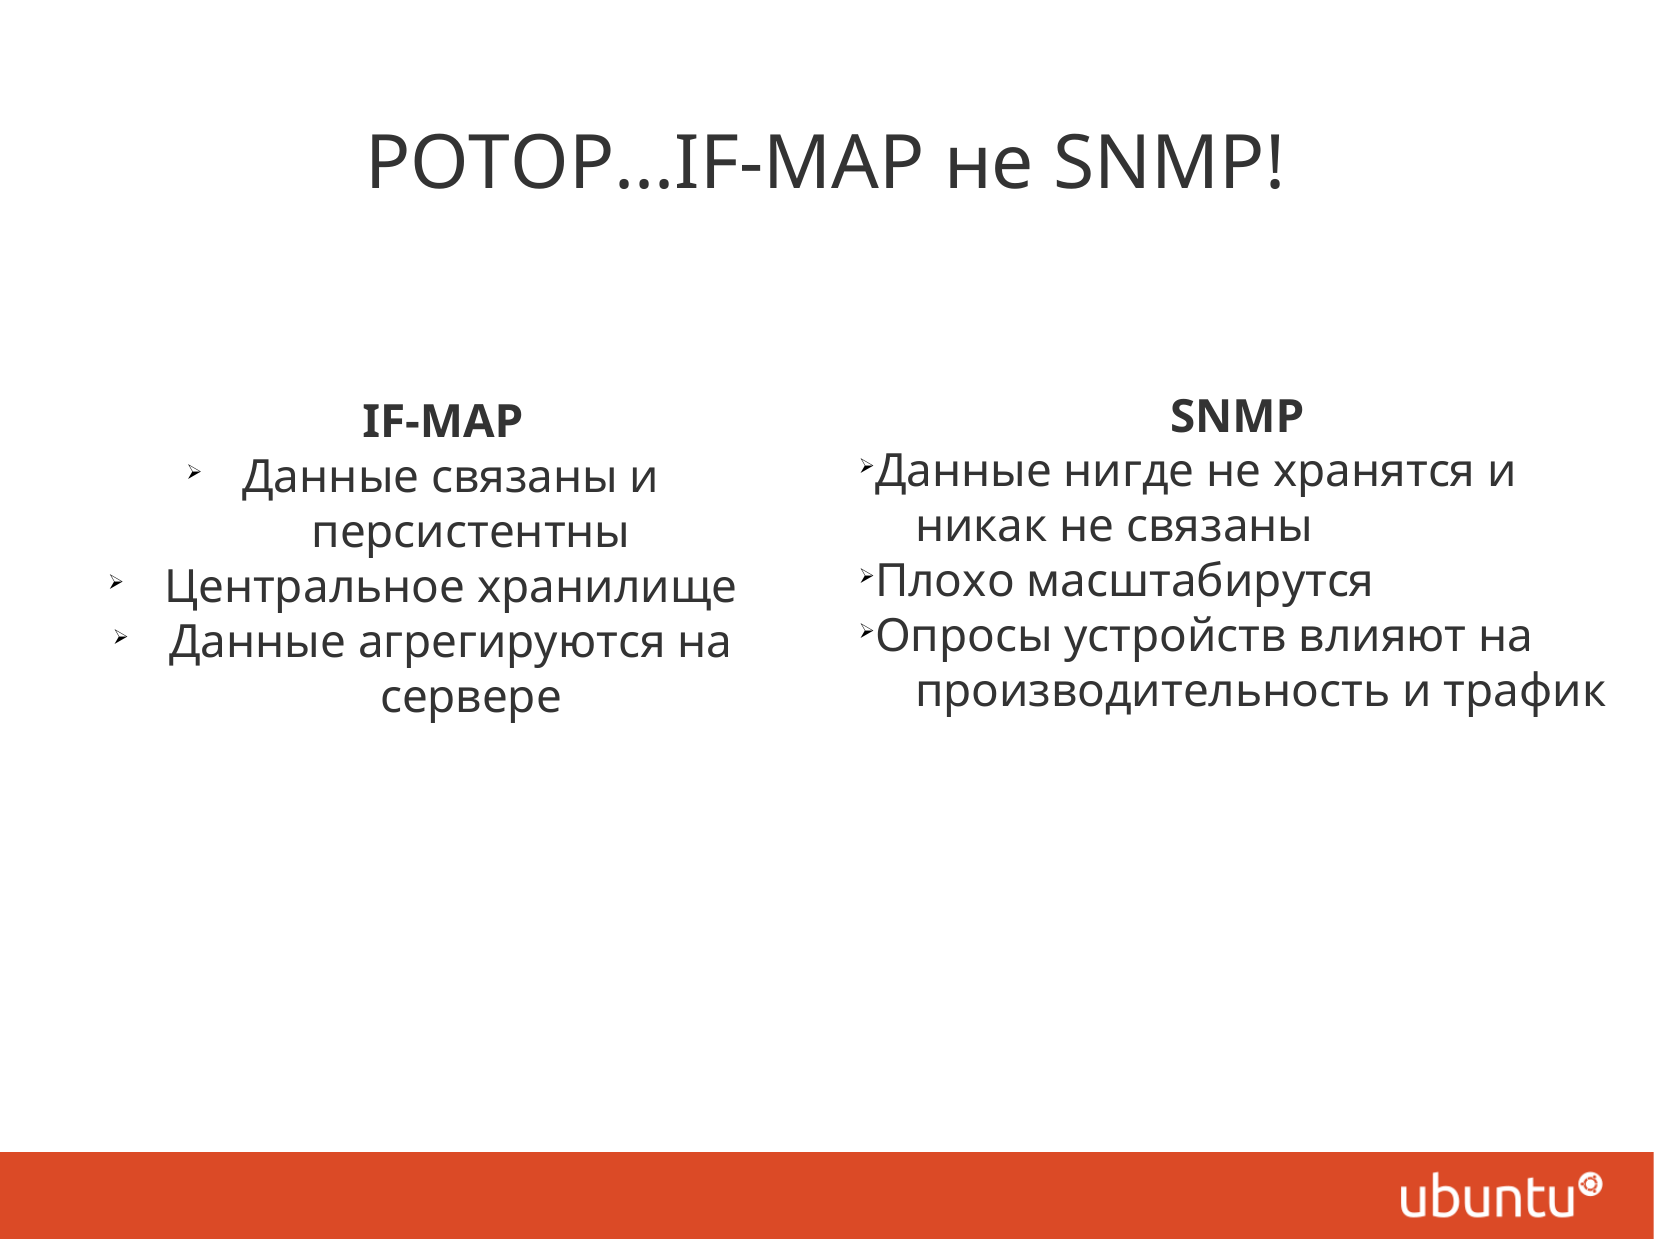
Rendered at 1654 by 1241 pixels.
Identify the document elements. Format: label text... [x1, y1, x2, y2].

picture [0, 1152, 1654, 1239]
title РОТОР...IF-MAP не SNMP! [56, 115, 1596, 214]
list SNMP Данные нигде не хранятся и никак не связаны Плохо масштабирутся Опросы устройств влияют на производительность и трафик [850, 377, 1625, 1049]
list IF-MAP Данные связаны и персистентны Центральное хранилище Данные агрегируются на сервере [59, 383, 827, 1055]
